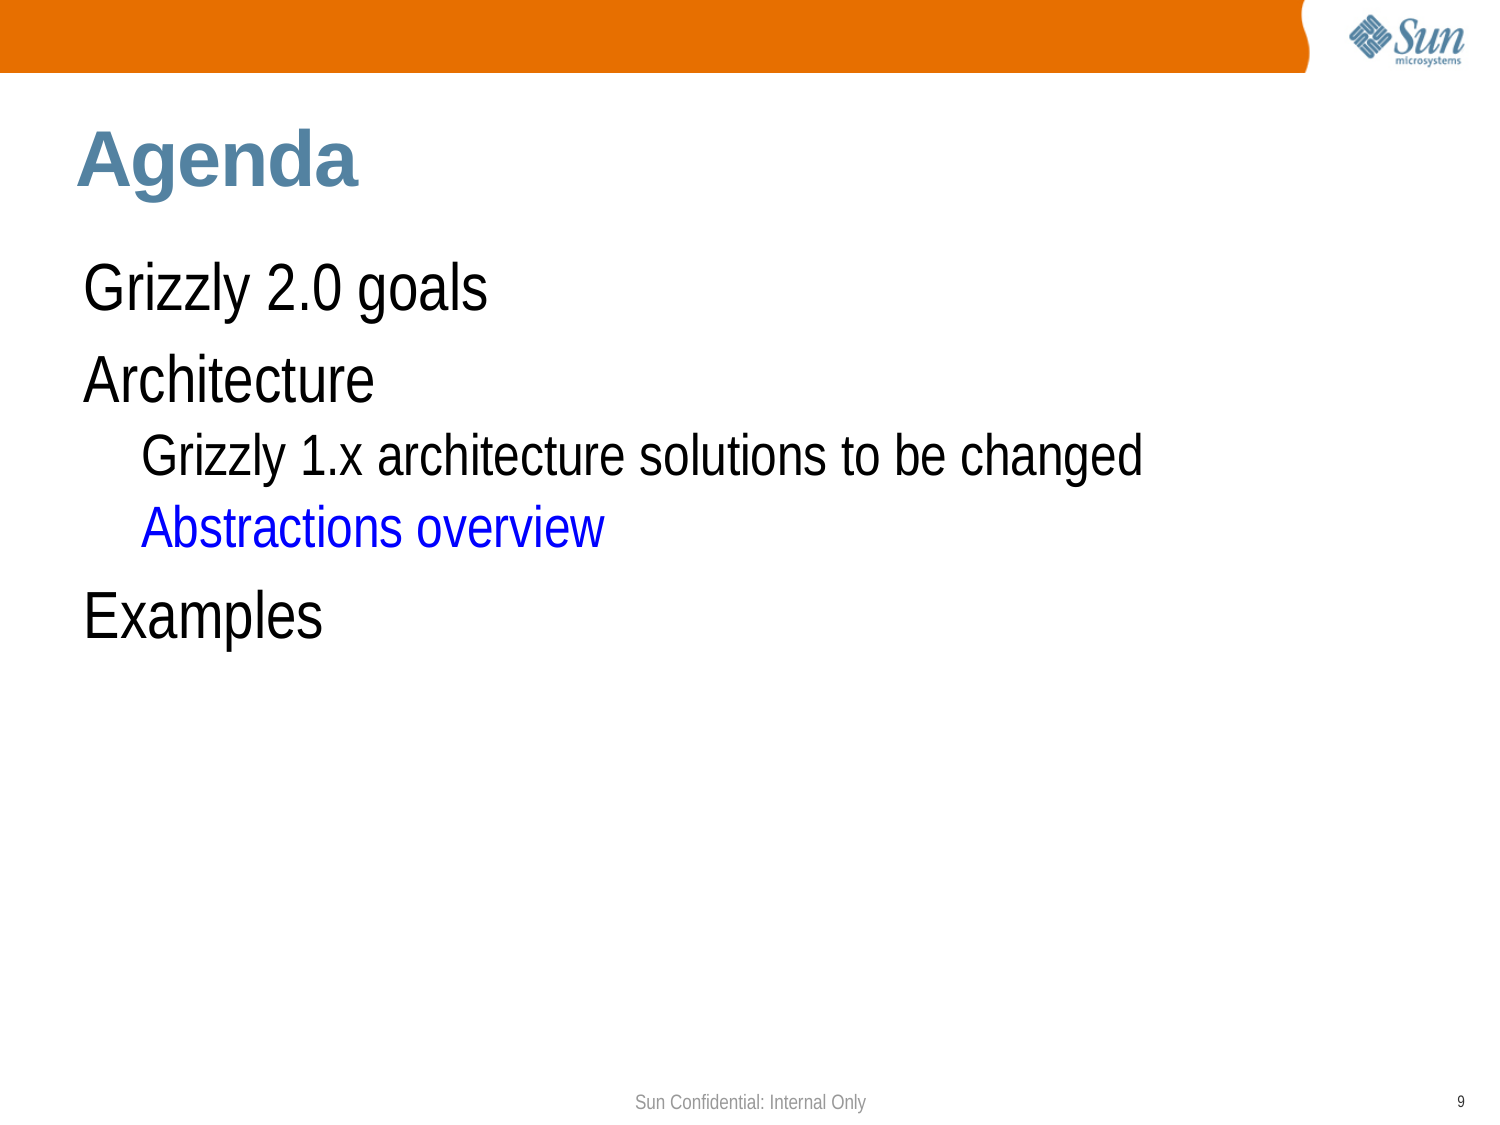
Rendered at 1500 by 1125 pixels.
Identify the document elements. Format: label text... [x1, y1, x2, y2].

list Grizzly 2.0 goals Architecture Grizzly 1.x architecture solutions to be changed Abstractions overview Examples [64, 258, 1401, 1062]
title Agenda [75, 123, 1437, 227]
picture [0, 0, 1500, 73]
